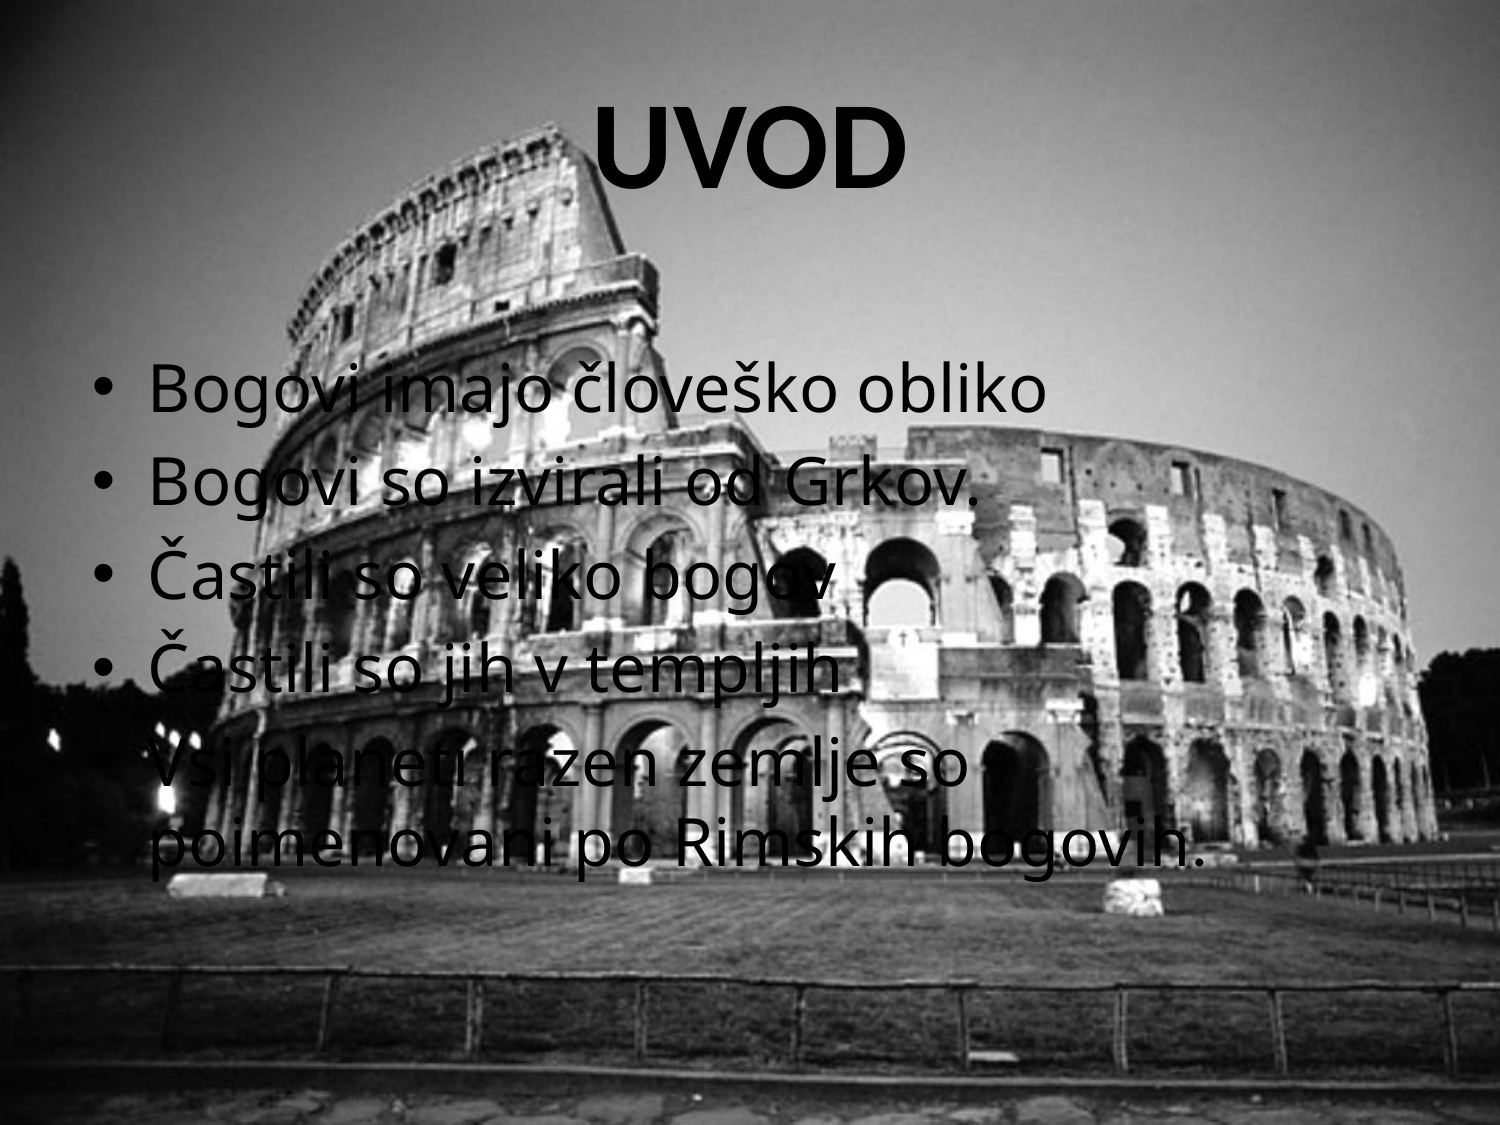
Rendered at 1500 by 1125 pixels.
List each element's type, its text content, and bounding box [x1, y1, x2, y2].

picture [0, 0, 1500, 1125]
list Bogovi imajo človeško obliko Bogovi so izvirali od Grkov. Častili so veliko bogov Častili so jih v templjih Vsi planeti razen zemlje so poimenovani po Rimskih bogovih. [76, 338, 1402, 1000]
title UVOD [75, 45, 1425, 233]
